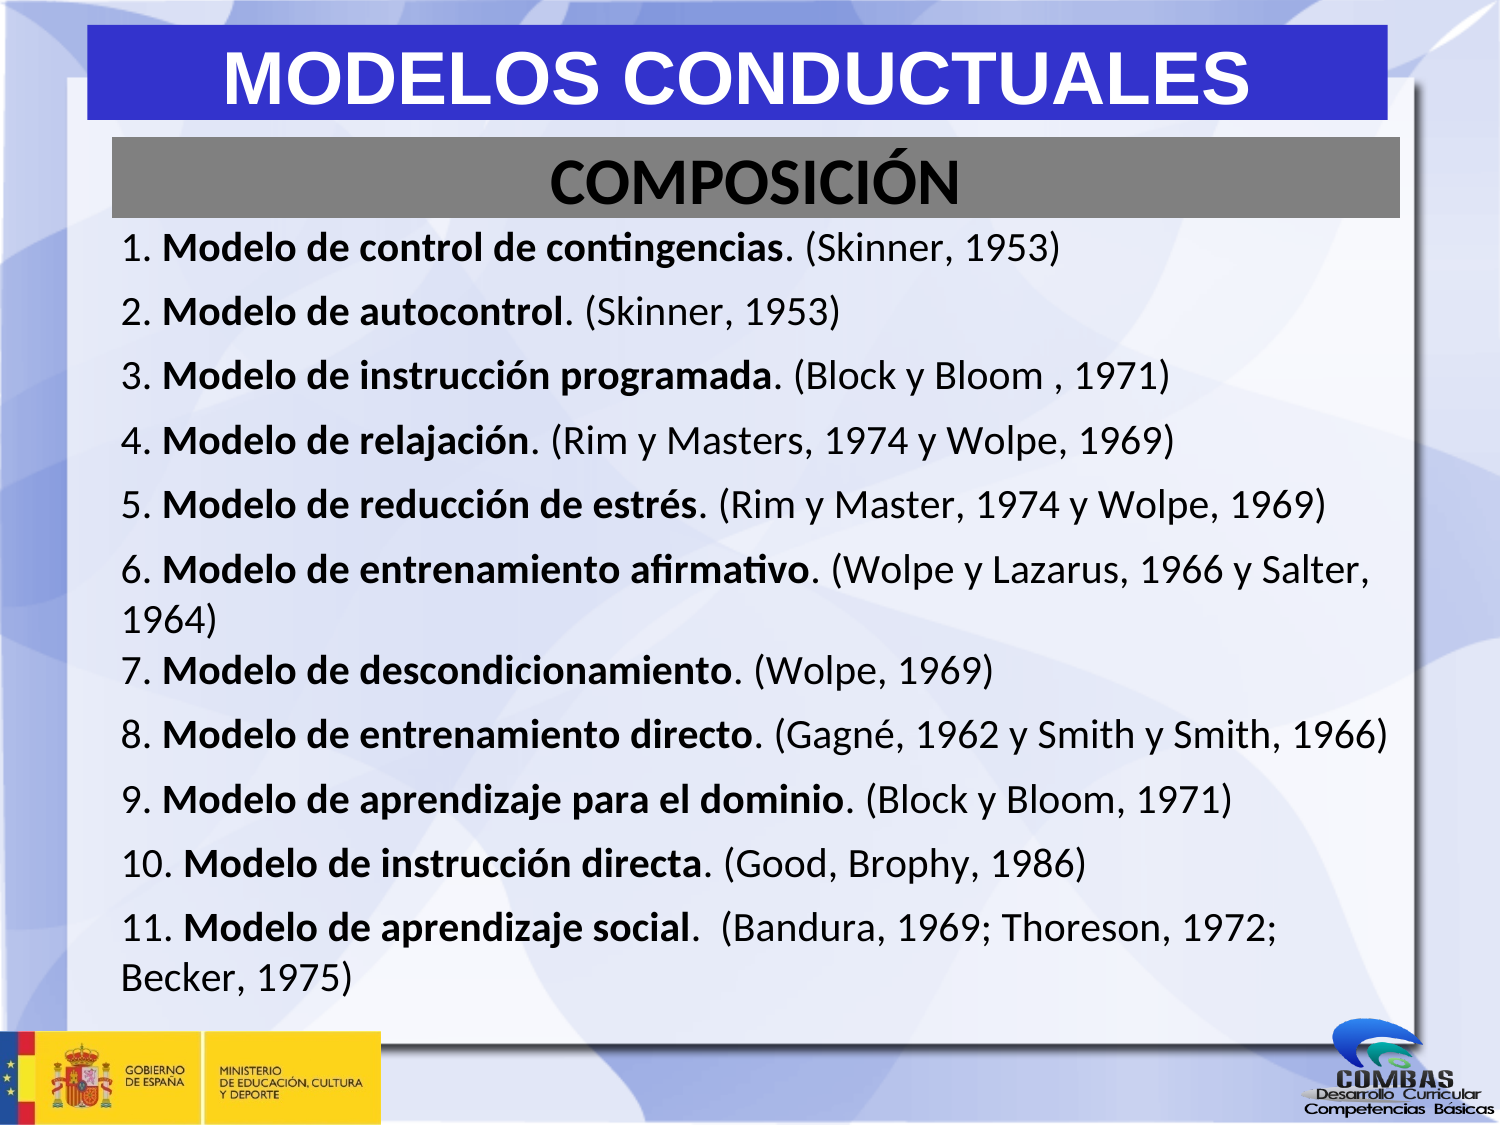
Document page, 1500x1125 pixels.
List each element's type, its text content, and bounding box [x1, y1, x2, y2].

table_cell 4. Modelo de relajación. (Rim y Masters, 1974 y Wolpe, 1969) [112, 411, 1400, 476]
table_cell 10. Modelo de instrucción directa. (Good, Brophy, 1986) [112, 835, 1400, 899]
table_cell 2. Modelo de autocontrol. (Skinner, 1953) [112, 283, 1400, 347]
table_cell 1. Modelo de control de contingencias. (Skinner, 1953) [112, 218, 1400, 283]
table_cell 7. Modelo de descondicionamiento. (Wolpe, 1969) [112, 642, 1400, 706]
table_cell 8. Modelo de entrenamiento directo. (Gagné, 1962 y Smith y Smith, 1966) [112, 706, 1400, 770]
table_cell 9. Modelo de aprendizaje para el dominio. (Block y Bloom, 1971) [112, 770, 1400, 835]
picture [0, 0, 1500, 1125]
text_box MODELOS CONDUCTUALES [87, 24, 1388, 120]
table_cell 6. Modelo de entrenamiento afirmativo. (Wolpe y Lazarus, 1966 y Salter, 1964) [112, 540, 1400, 642]
table_cell 3. Modelo de instrucción programada. (Block y Bloom , 1971) [112, 347, 1400, 411]
table_cell 11. Modelo de aprendizaje social. (Bandura, 1969; Thoreson, 1972; Becker, 1975) [112, 899, 1400, 1000]
table_cell 5. Modelo de reducción de estrés. (Rim y Master, 1974 y Wolpe, 1969) [112, 476, 1400, 540]
table_header COMPOSICIÓN [112, 137, 1400, 218]
